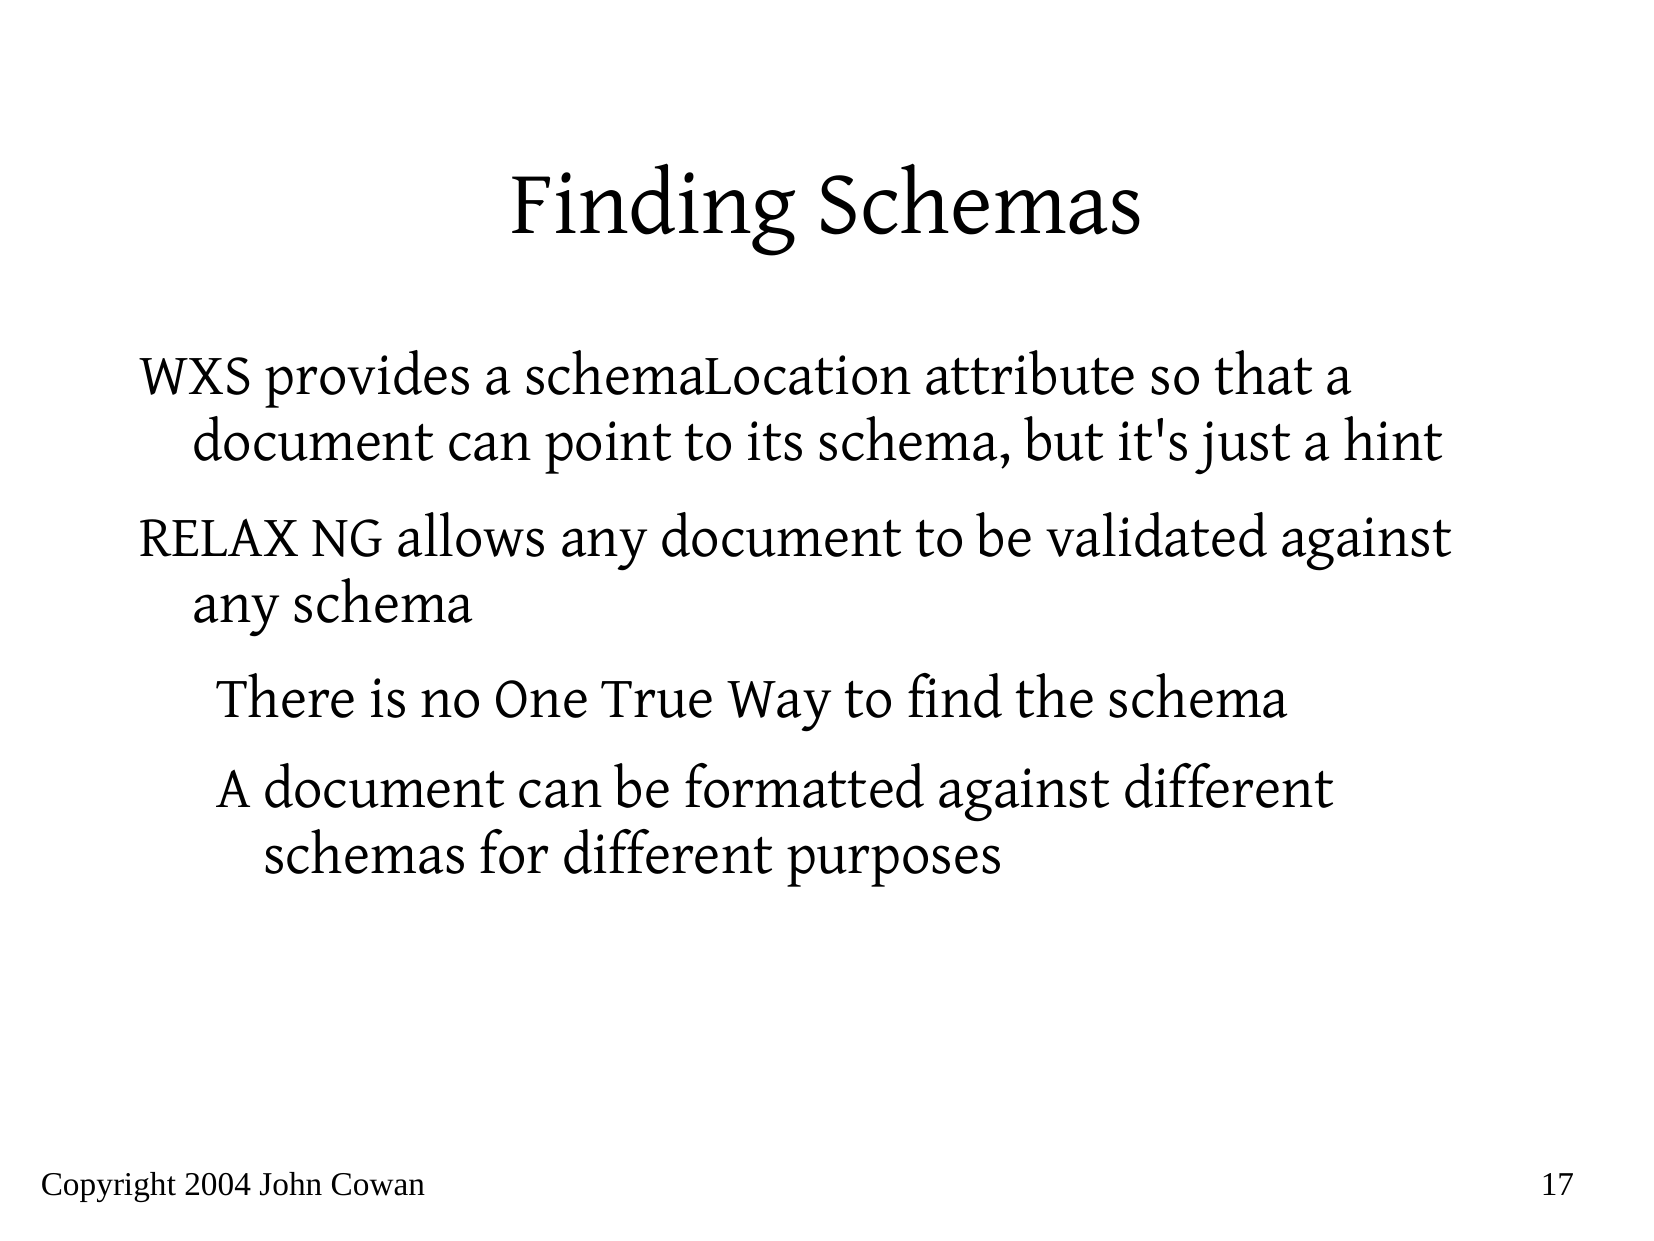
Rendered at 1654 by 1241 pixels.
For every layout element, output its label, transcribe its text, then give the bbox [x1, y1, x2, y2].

list WXS provides a schemaLocation attribute so that a document can point to its schema, but it's just a hint RELAX NG allows any document to be validated against any schema There is no One True Way to find the schema A document can be formatted against different schemas for different purposes [121, 344, 1534, 1127]
title Finding Schemas [121, 102, 1534, 311]
